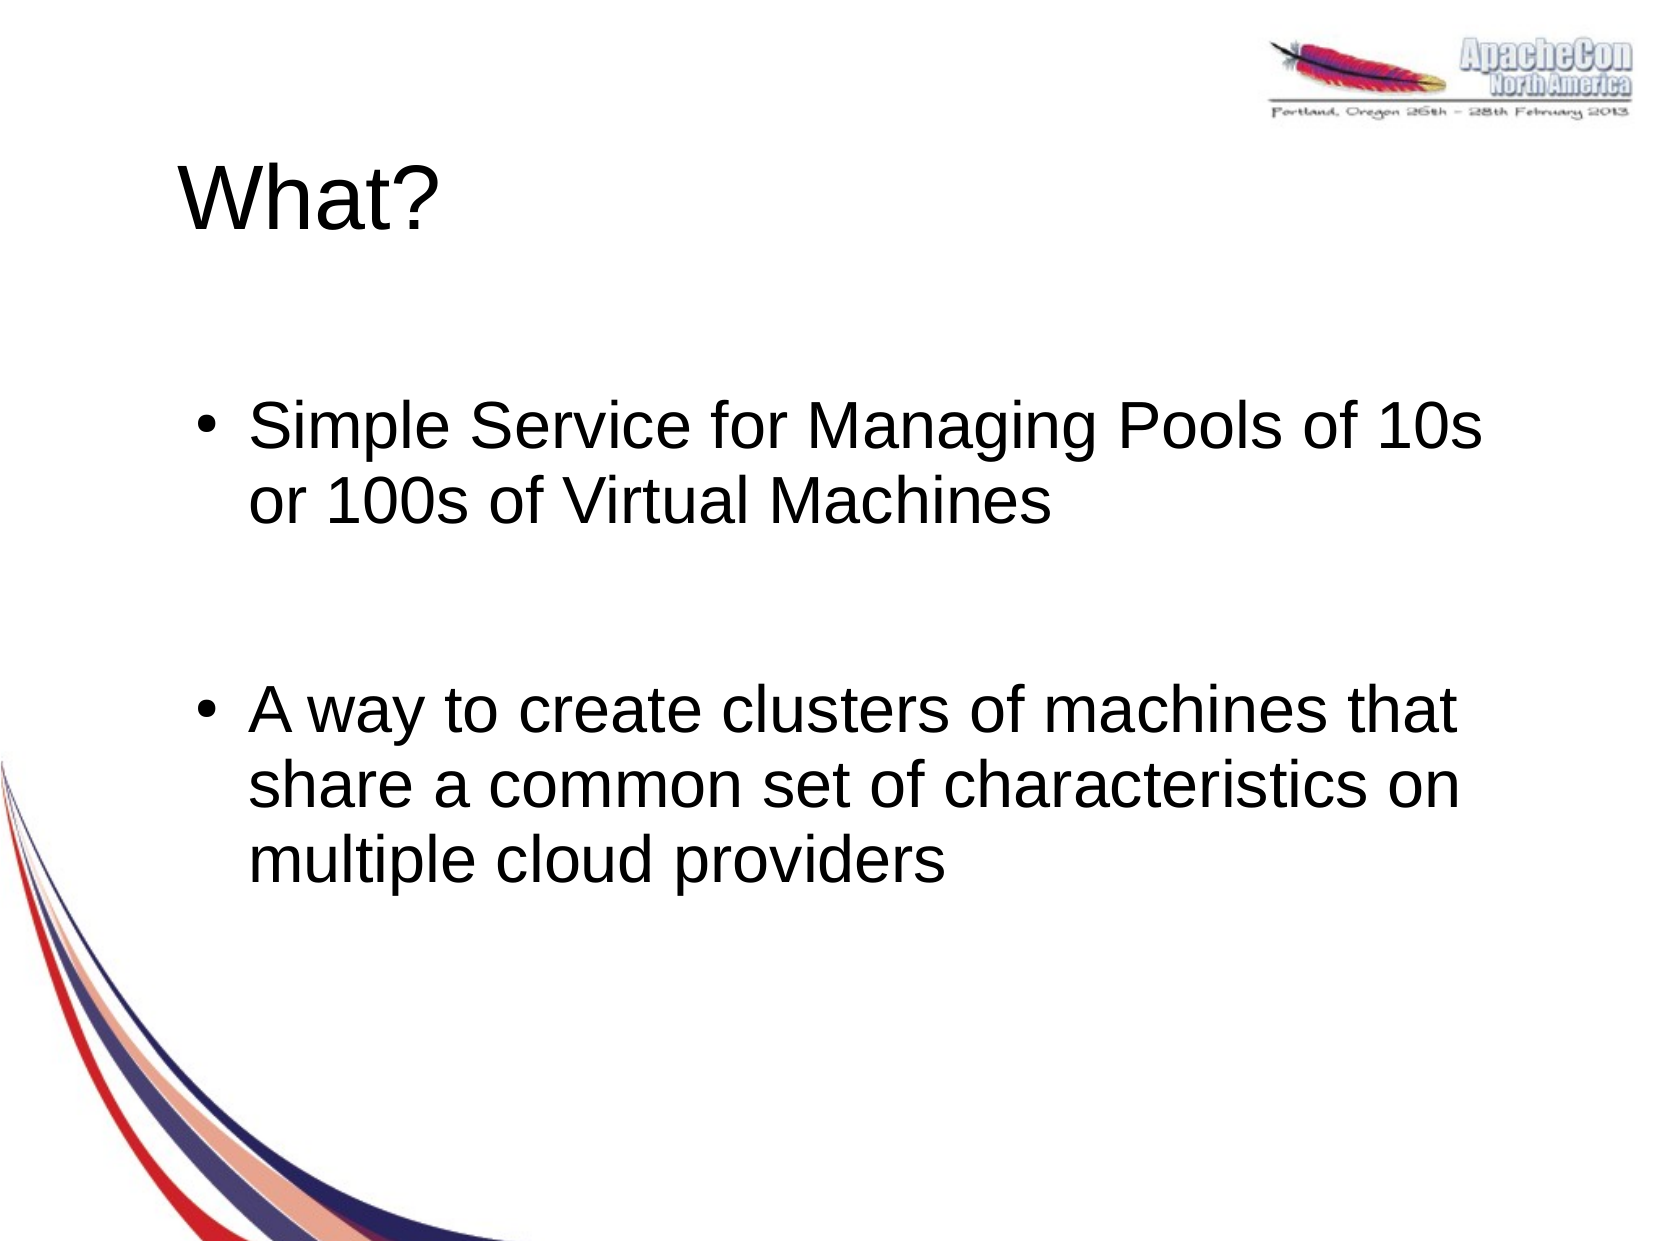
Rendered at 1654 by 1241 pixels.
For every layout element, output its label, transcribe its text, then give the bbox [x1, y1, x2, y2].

list Simple Service for Managing Pools of 10s or 100s of Virtual Machines A way to create clusters of machines that share a common set of characteristics on multiple cloud providers [177, 283, 1536, 990]
picture [0, 0, 1654, 1241]
title What? [177, 146, 1536, 250]
